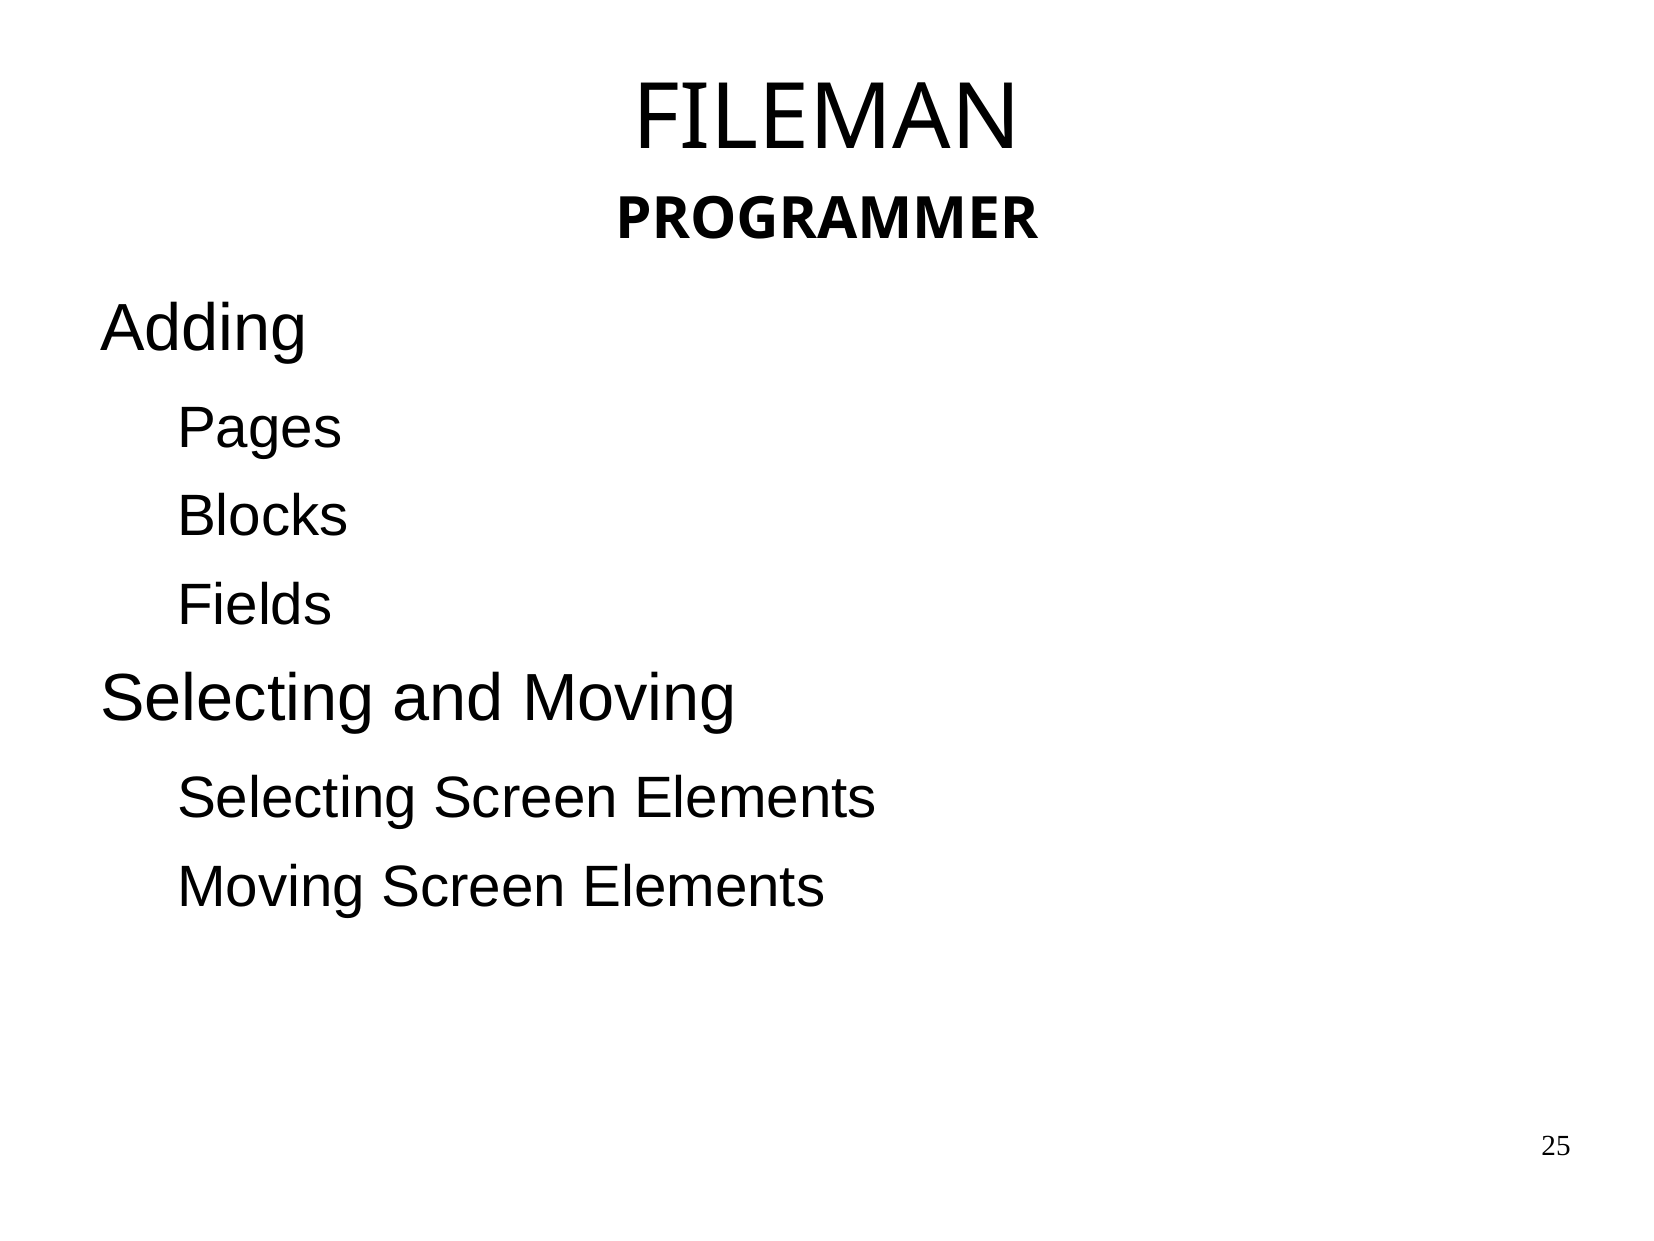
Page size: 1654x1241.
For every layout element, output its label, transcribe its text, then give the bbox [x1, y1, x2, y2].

title FILEMAN PROGRAMMER [82, 47, 1571, 259]
list Adding Pages Blocks Fields Selecting and Moving Selecting Screen Elements Moving Screen Elements [82, 290, 1571, 1094]
